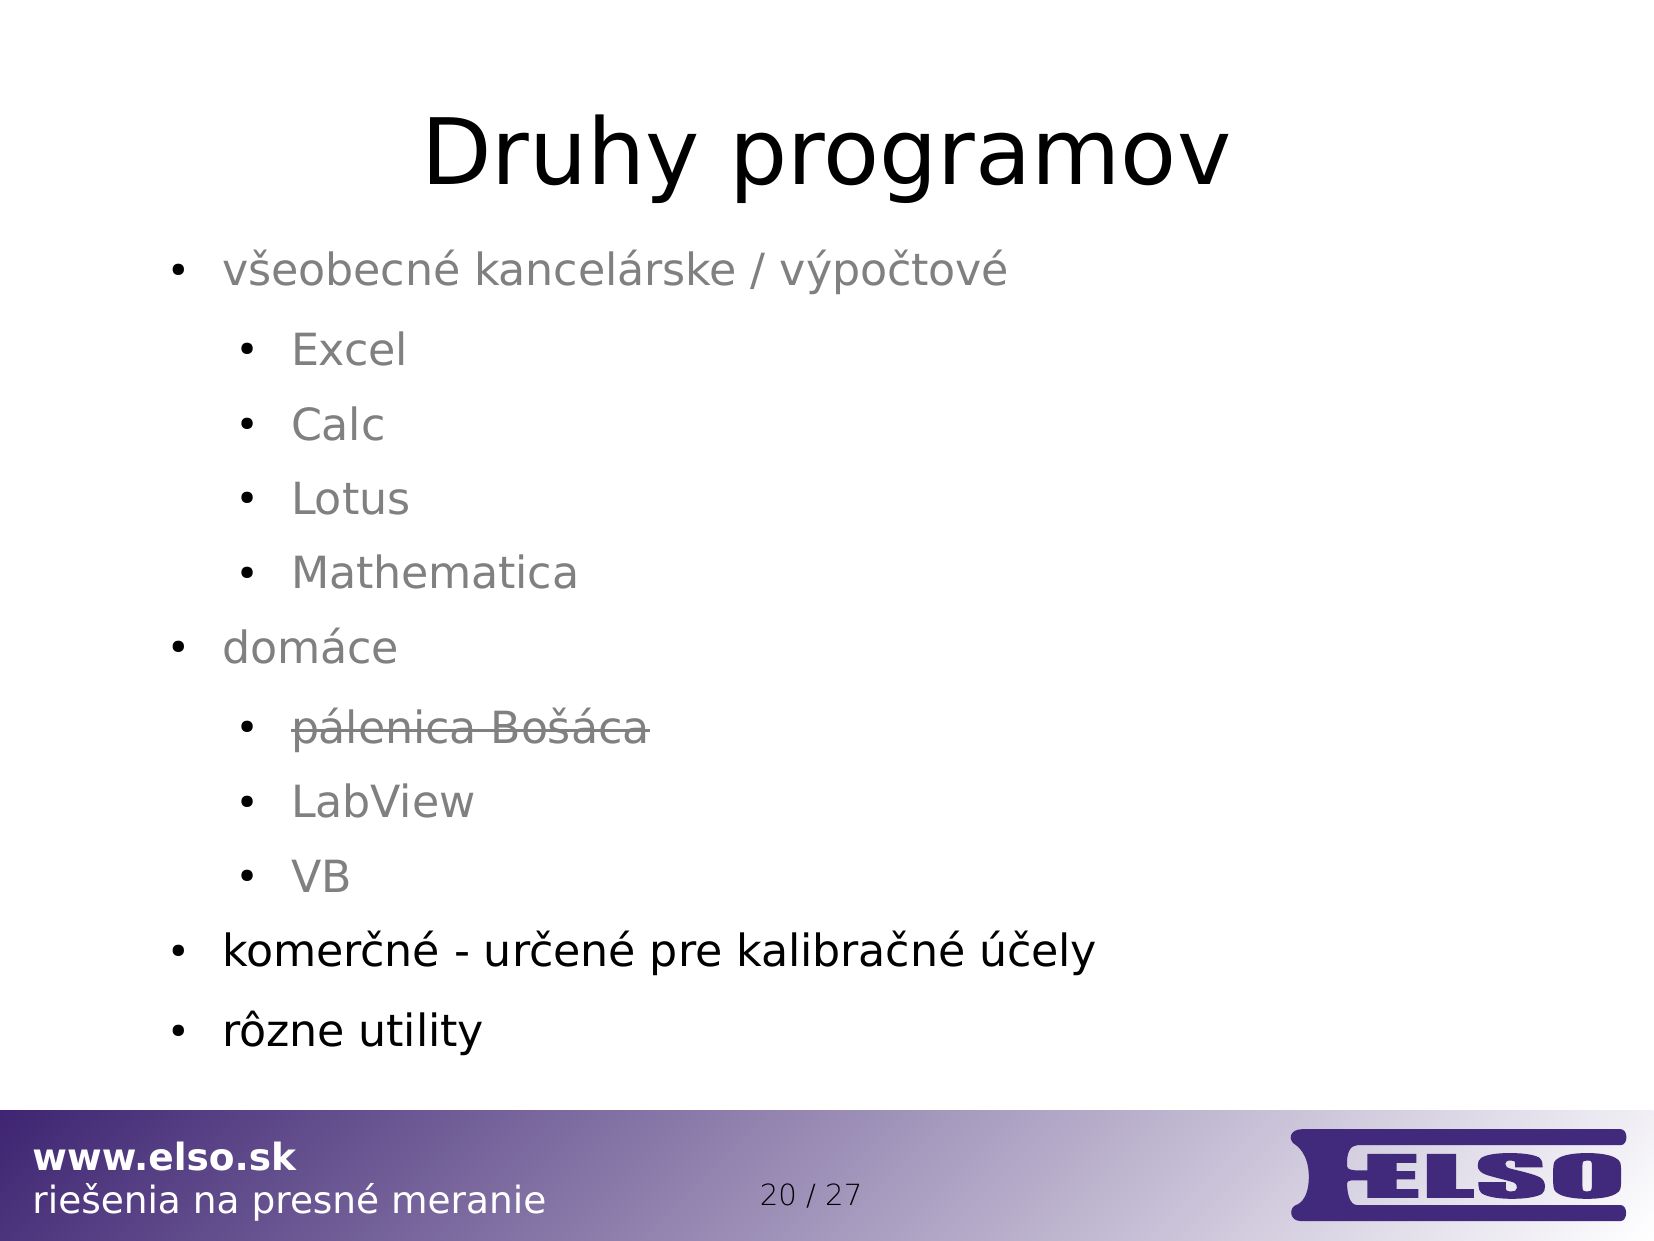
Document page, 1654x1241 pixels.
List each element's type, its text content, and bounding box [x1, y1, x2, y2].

list všeobecné kancelárske / výpočtové Excel Calc Lotus Mathematica domáce pálenica Bošáca LabView VB komerčné - určené pre kalibračné účely rôzne utility [153, 244, 1501, 1063]
title Druhy programov [82, 49, 1571, 257]
